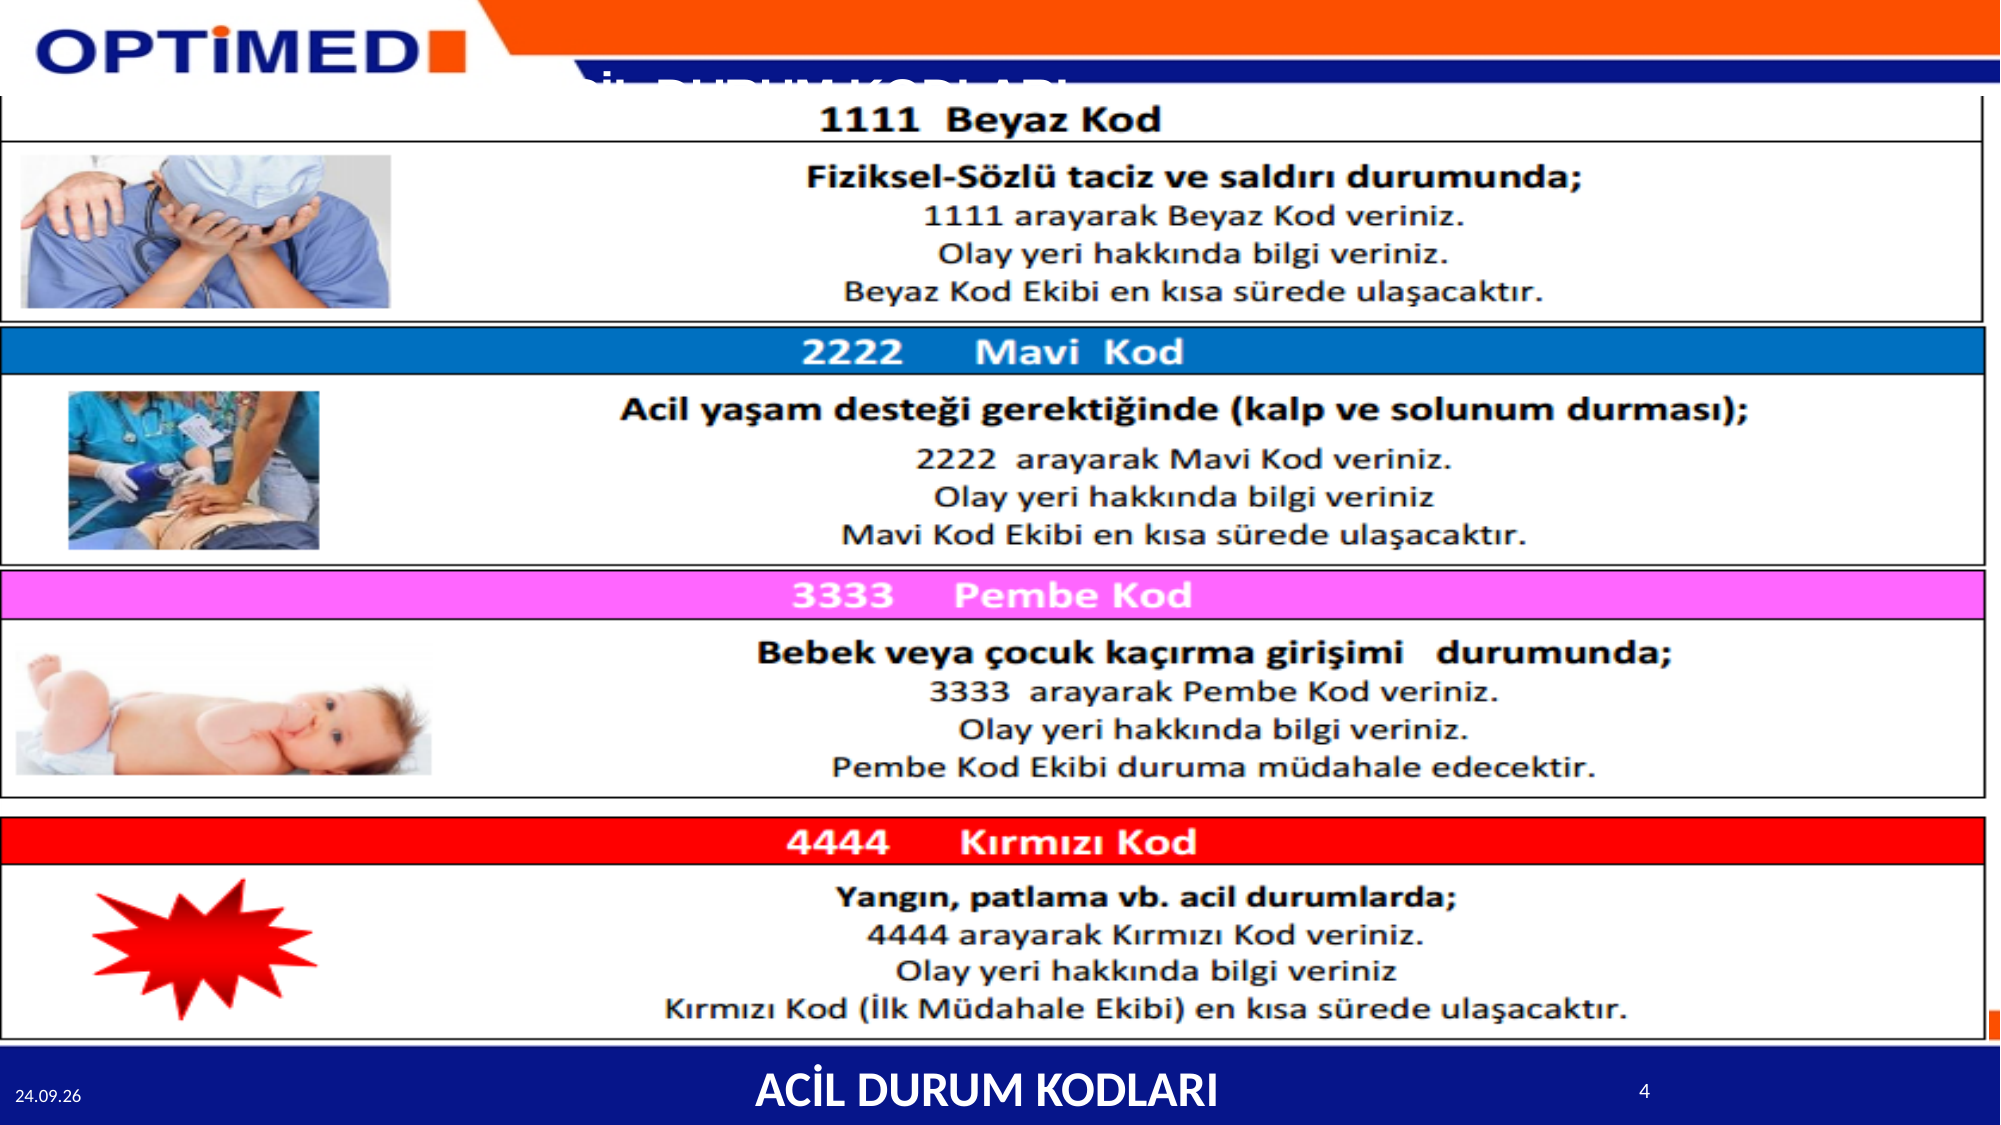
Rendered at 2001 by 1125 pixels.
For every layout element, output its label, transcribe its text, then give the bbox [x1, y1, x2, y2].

title ACİL DURUM KODLARI [515, 7, 1961, 62]
picture [0, 0, 2000, 1125]
text_box ACİL DURUM KODLARI [350, 1049, 1625, 1125]
text_box [1625, 1059, 1840, 1120]
text_box 12.10.2021 [0, 1065, 350, 1125]
